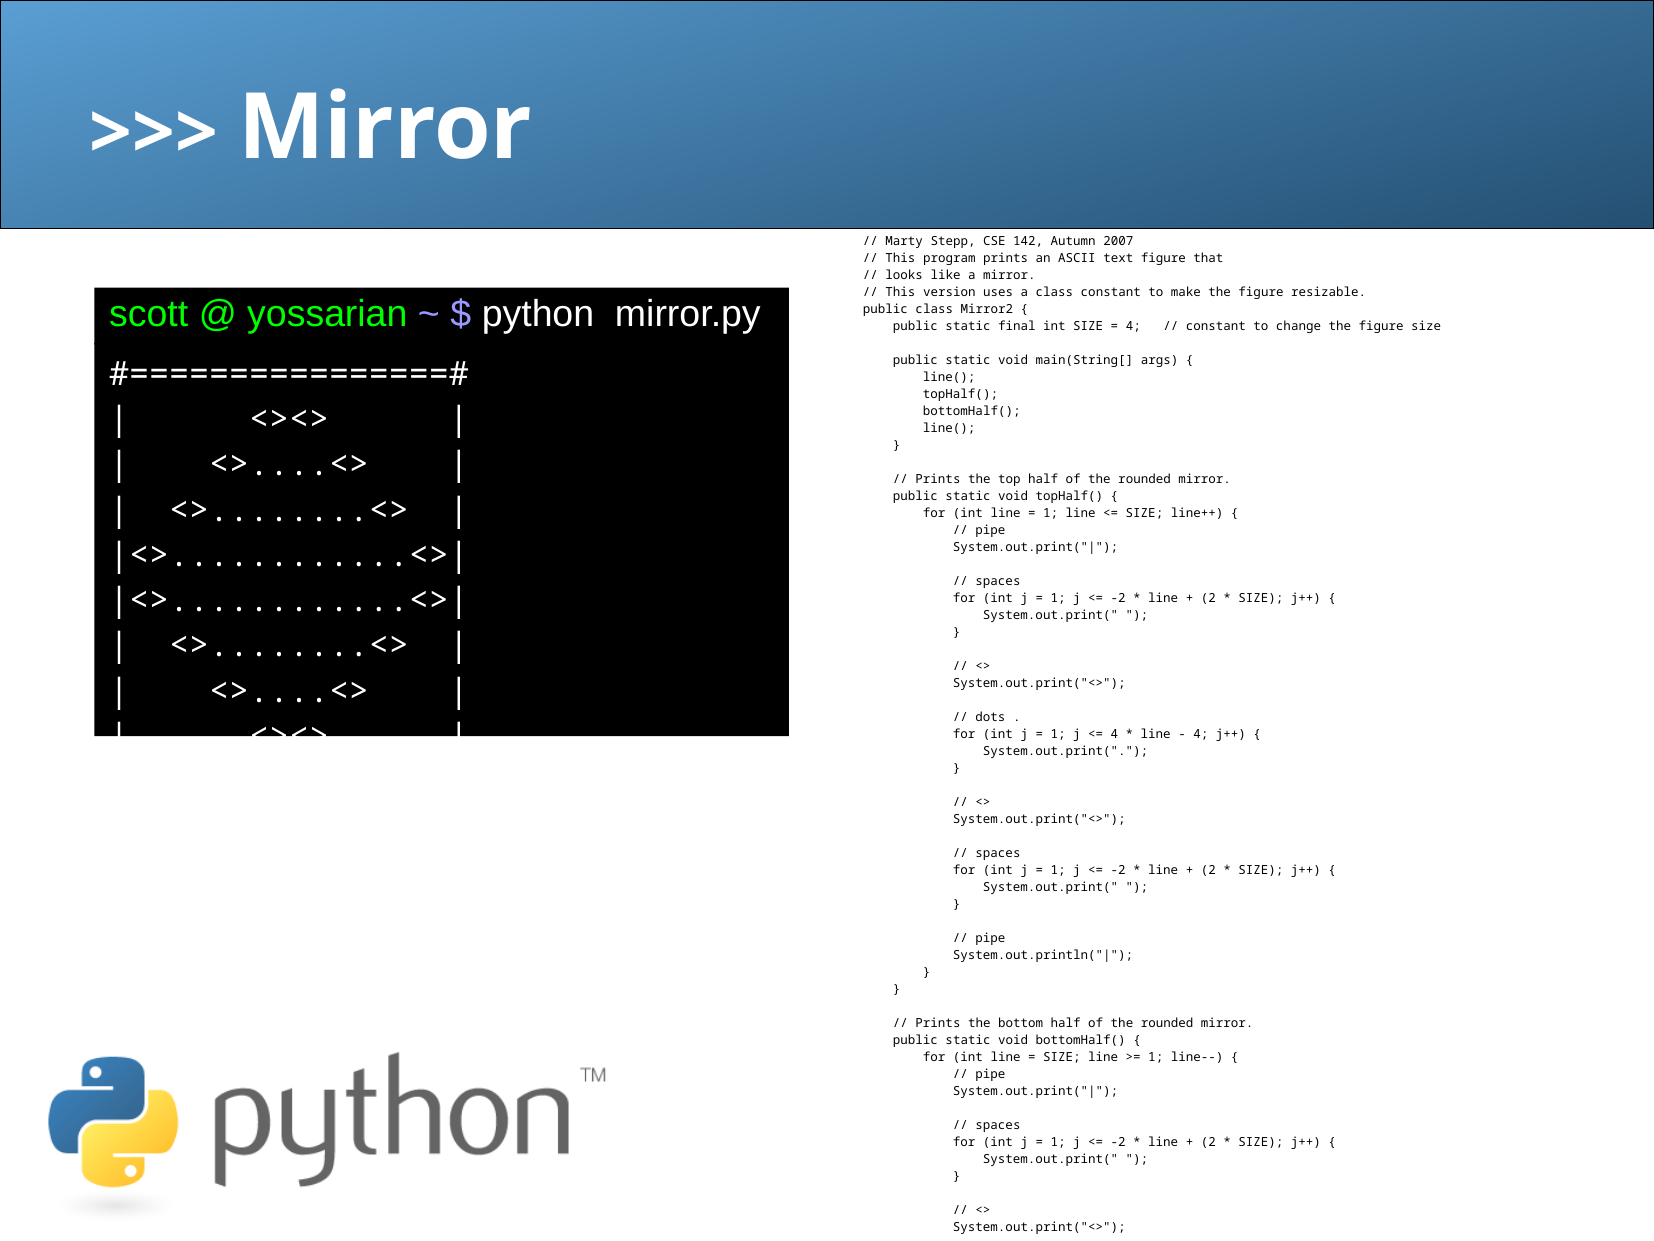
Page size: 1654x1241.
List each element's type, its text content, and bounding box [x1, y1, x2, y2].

text_box [0, 0, 1654, 229]
text_box >>> Mirror [75, 53, 1576, 188]
picture [0, 1018, 660, 1241]
text_box scott @ yossarian ~ $ python mirror.py [94, 287, 789, 345]
text_box // Marty Stepp, CSE 142, Autumn 2007 // This program prints an ASCII text figure that // looks like a mirror. // This version uses a class constant to make the figure resizable. public class Mirror2 { public static final int SIZE = 4; // constant to change the figure size public static void main(String[] args) { line(); topHalf(); bottomHalf(); line(); } // Prints the top half of the rounded mirror. public static void topHalf() { for (int line = 1; line <= SIZE; line++) { // pipe System.out.print("|"); // spaces for (int j = 1; j <= -2 * line + (2 * SIZE); j++) { System.out.print(" "); } // <> System.out.print("<>"); // dots . for (int j = 1; j <= 4 * line - 4; j++) { System.out.print("."); } // <> System.out.print("<>"); // spaces for (int j = 1; j <= -2 * line + (2 * SIZE); j++) { System.out.print(" "); } // pipe System.out.println("|"); } } // Prints the bottom half of the rounded mirror. public static void bottomHalf() { for (int line = SIZE; line >= 1; line--) { // pipe System.out.print("|"); // spaces for (int j = 1; j <= -2 * line + (2 * SIZE); j++) { System.out.print(" "); } // <> System.out.print("<>"); // dots . for (int j = 1; j <= 4 * line - 4; j++) { System.out.print("."); } // <> System.out.print("<>"); // spaces for (int j = 1; j <= -2 * line + (2 * SIZE); j++) { System.out.print(" "); } // pipe System.out.println("|"); } } // Prints the #==# line at the top and bottom of the mirror. public static void line() { System.out.print("#"); for (int j = 1; j <= 4 * SIZE; j++) { System.out.print("="); } System.out.println("#"); } } [848, 224, 1654, 1241]
text_box #================# | <><> | | <>....<> | | <>........<> | |<>............<>| |<>............<>| | <>........<> | | <>....<> | | <><> | #================# [94, 345, 789, 737]
